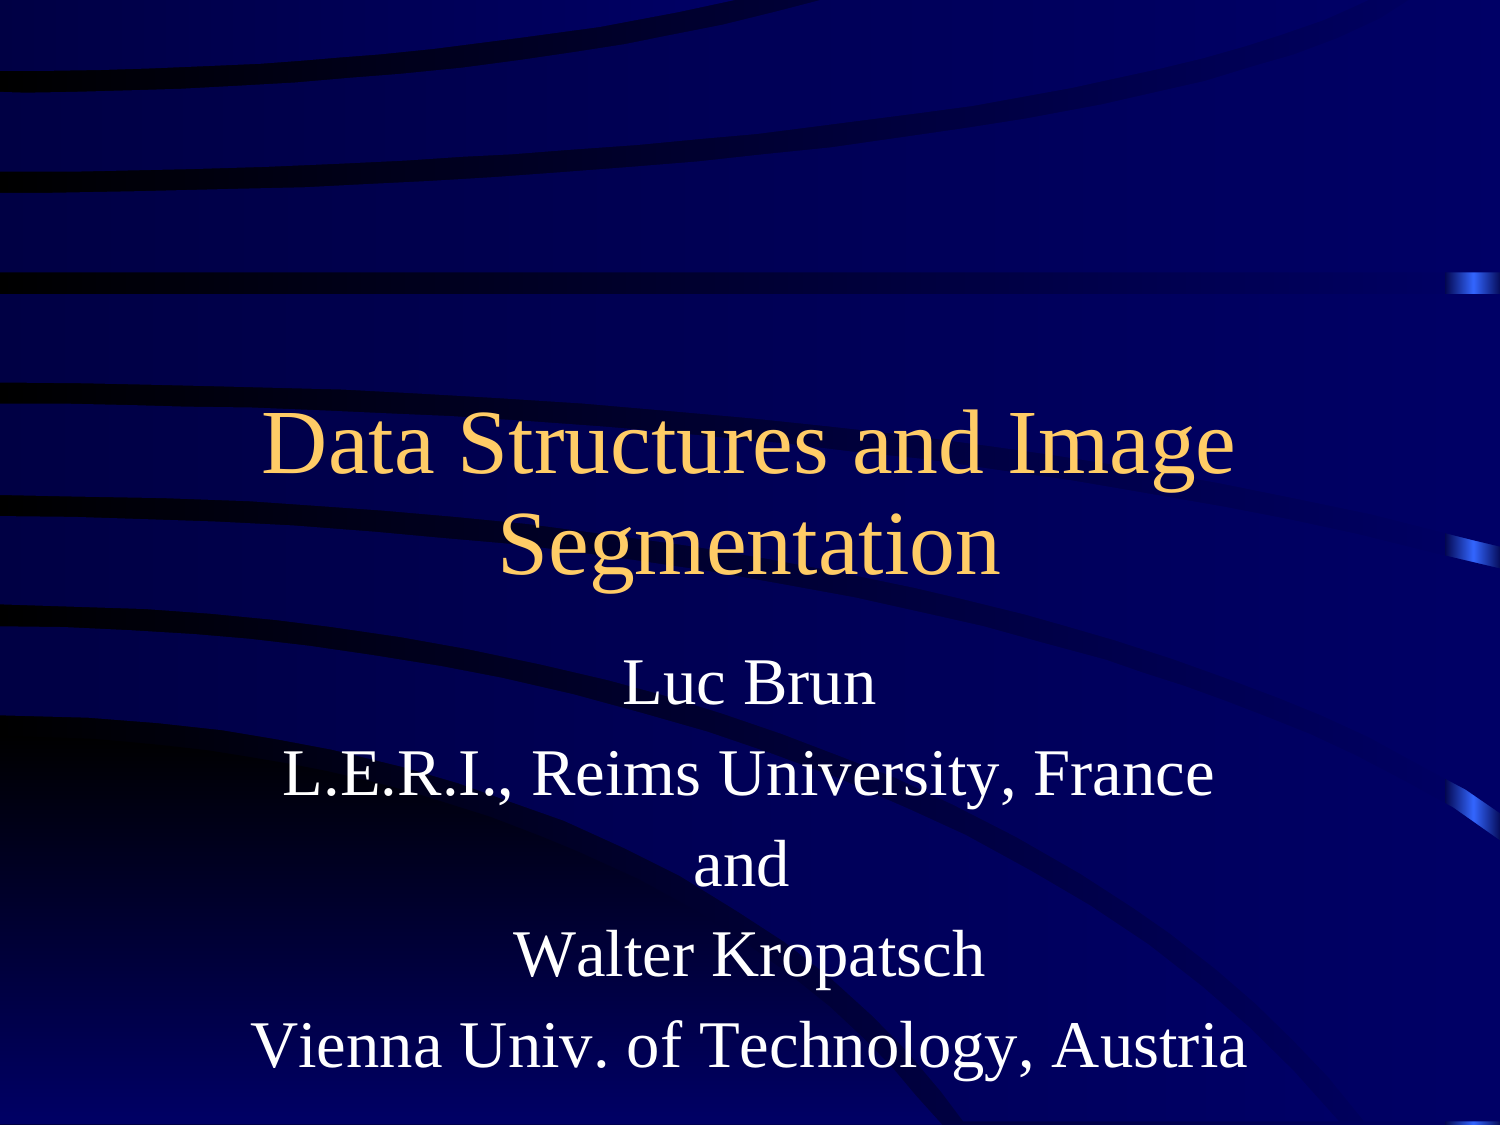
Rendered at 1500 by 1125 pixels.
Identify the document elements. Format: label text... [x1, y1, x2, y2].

subtitle Luc Brun L.E.R.I., Reims University, France and Walter Kropatsch Vienna Univ. of Technology, Austria [225, 637, 1276, 1120]
title Data Structures and Image Segmentation [0, 371, 1500, 717]
